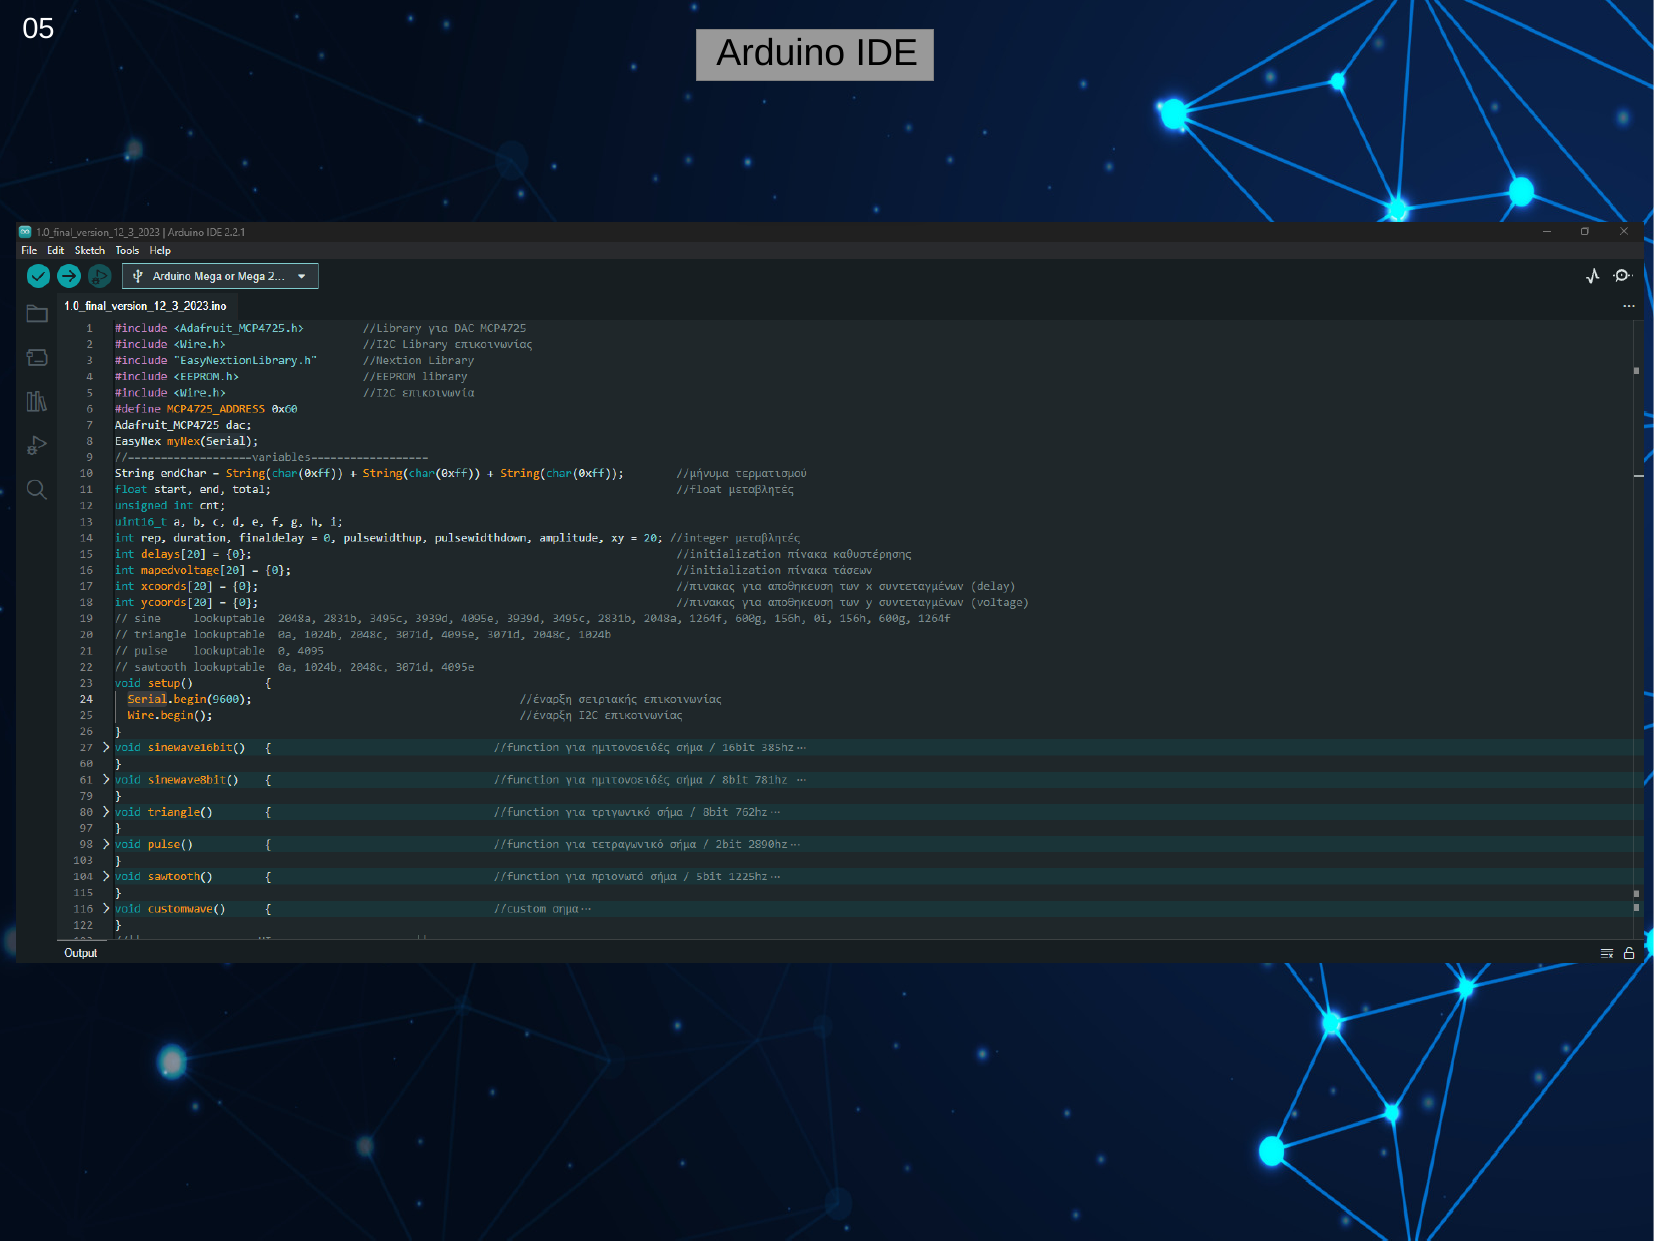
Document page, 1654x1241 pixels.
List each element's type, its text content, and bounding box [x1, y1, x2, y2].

picture [0, 0, 1654, 1241]
title 05 [6, 5, 71, 48]
text_box Arduino IDE [701, 23, 934, 81]
text_box [696, 29, 701, 81]
